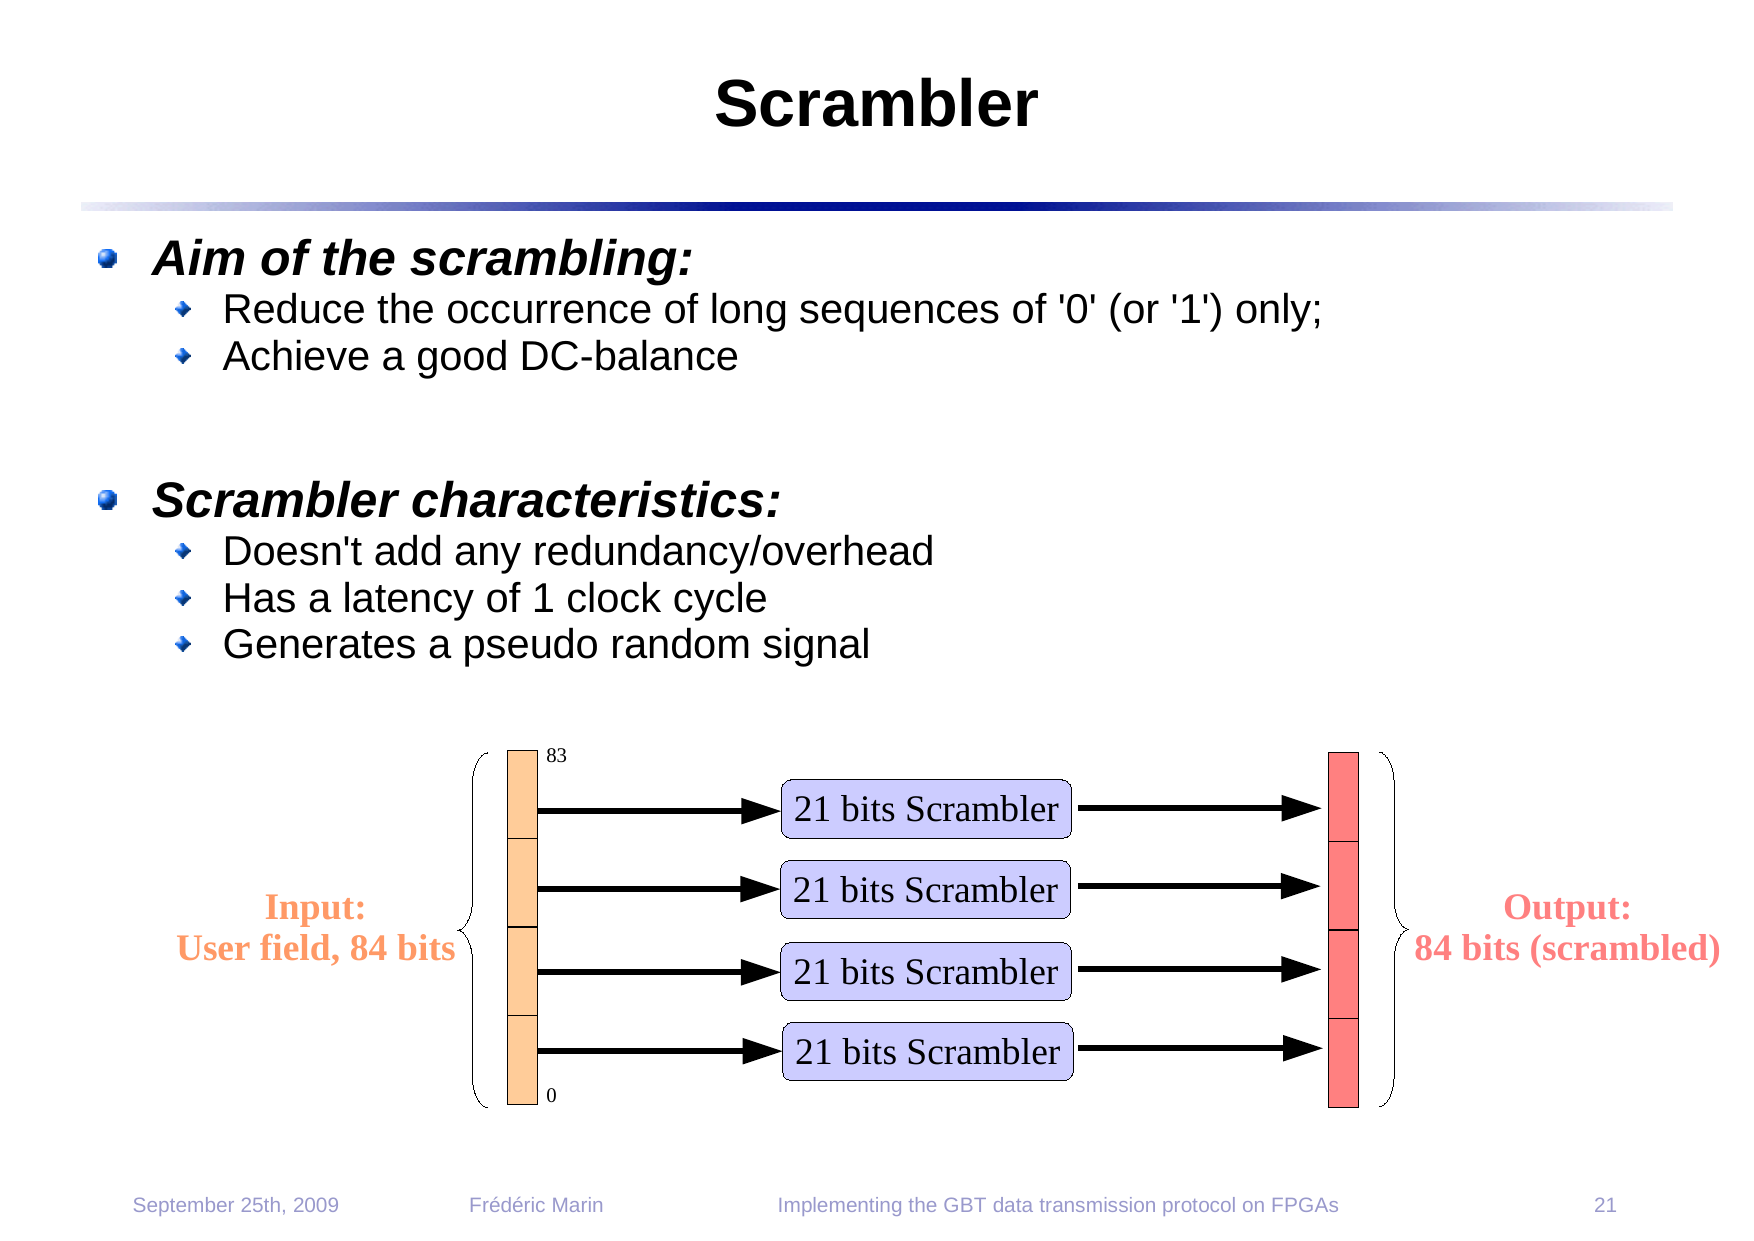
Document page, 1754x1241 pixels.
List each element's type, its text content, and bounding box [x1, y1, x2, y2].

text_box 21 bits Scrambler [780, 860, 1071, 919]
text_box 21 bits Scrambler [782, 1022, 1074, 1081]
picture [81, 202, 1673, 211]
text_box [1328, 752, 1359, 1108]
title Scrambler [80, 24, 1674, 182]
text_box 21 bits Scrambler [781, 779, 1072, 839]
text_box Output: 84 bits (scrambled) [1405, 885, 1731, 971]
text_box 0 [546, 1083, 591, 1108]
text_box 83 [546, 744, 591, 768]
text_box [507, 750, 538, 1105]
text_box 21 bits Scrambler [780, 942, 1072, 1001]
list Aim of the scrambling: Reduce the occurrence of long sequences of '0' (or '1') only; Achieve a good DC-balance Scrambler characteristics: Doesn't add any redundancy/overhead Has a latency of 1 clock cycle Generates a pseudo random signal [80, 230, 1674, 733]
text_box Input: User field, 84 bits [153, 885, 479, 971]
